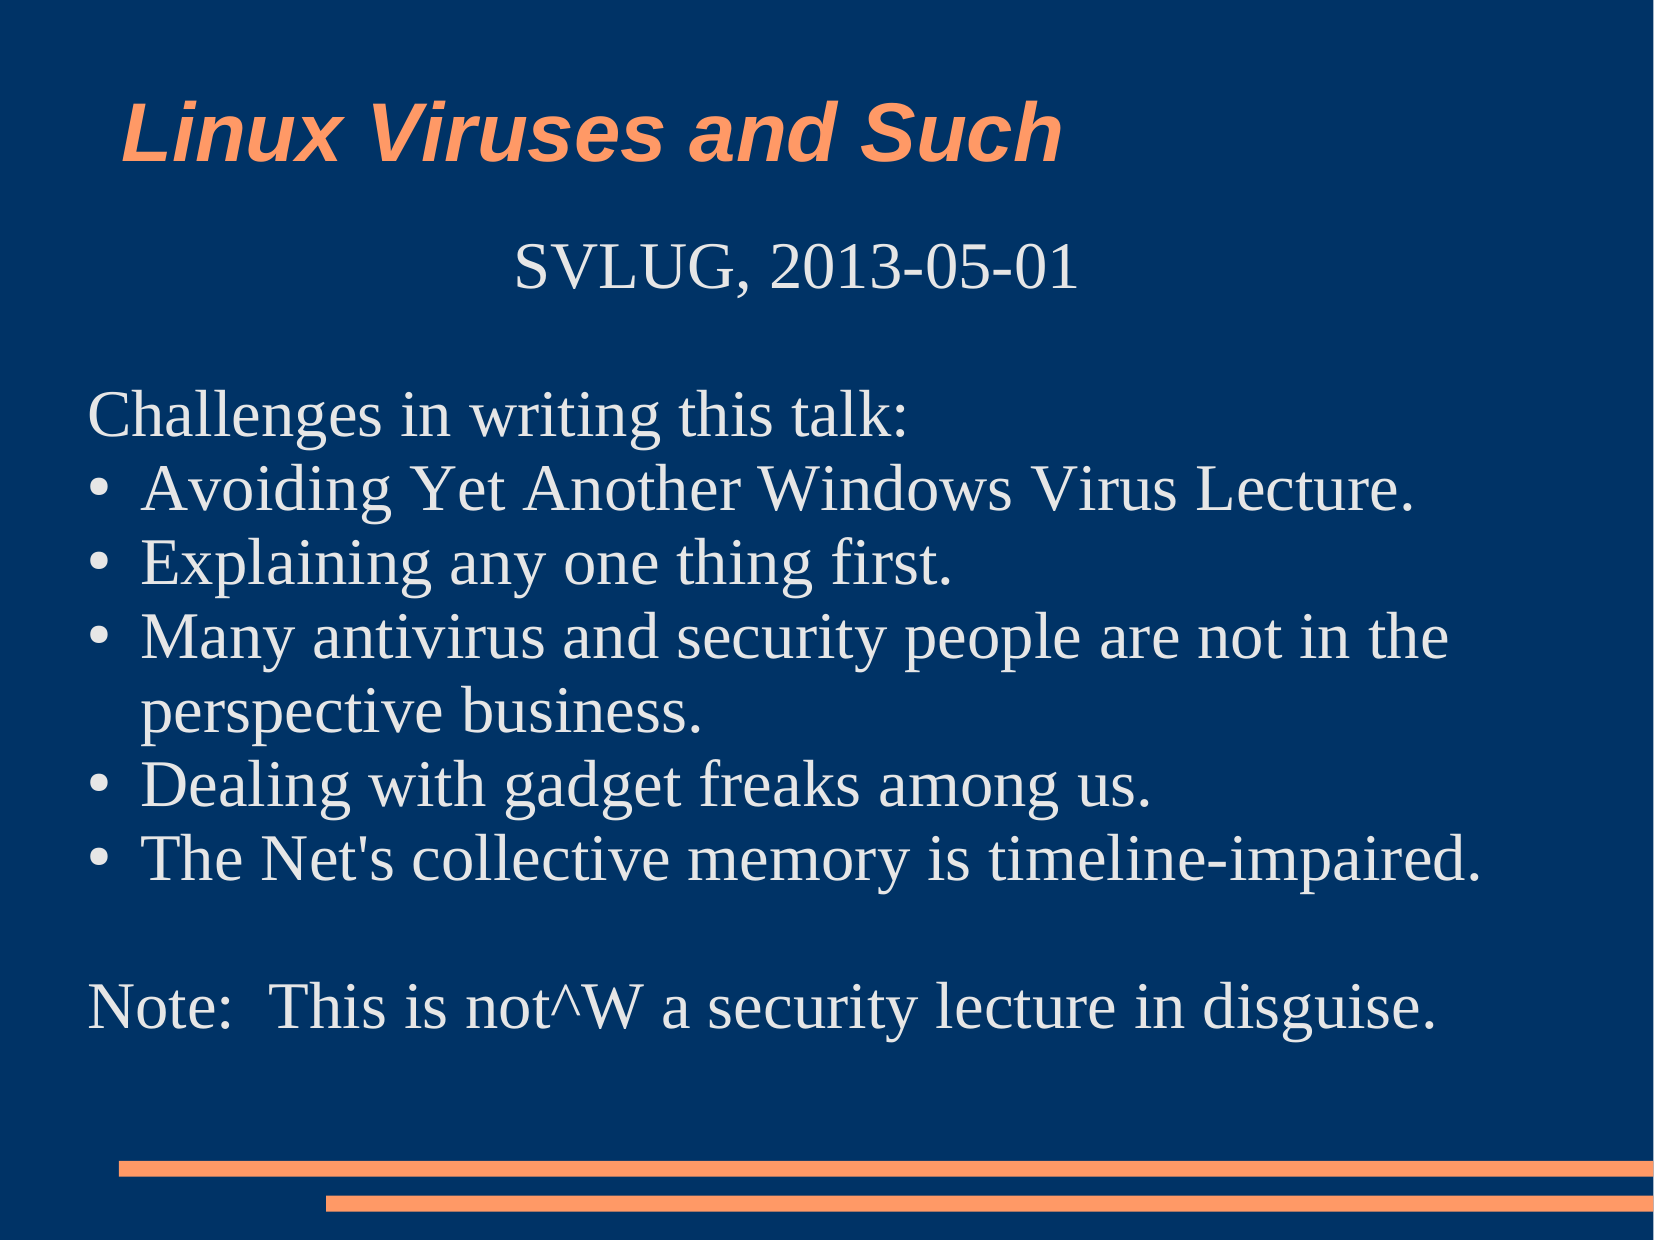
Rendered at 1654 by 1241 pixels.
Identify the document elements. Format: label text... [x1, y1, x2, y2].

title Linux Viruses and Such [121, 46, 1534, 219]
list SVLUG, 2013-05-01 Challenges in writing this talk: Avoiding Yet Another Windows Virus Lecture. Explaining any one thing first. Many antivirus and security people are not in the perspective business. Dealing with gadget freaks among us. The Net's collective memory is timeline-impaired. Note: This is not^W a security lecture in disguise. [69, 228, 1509, 1164]
